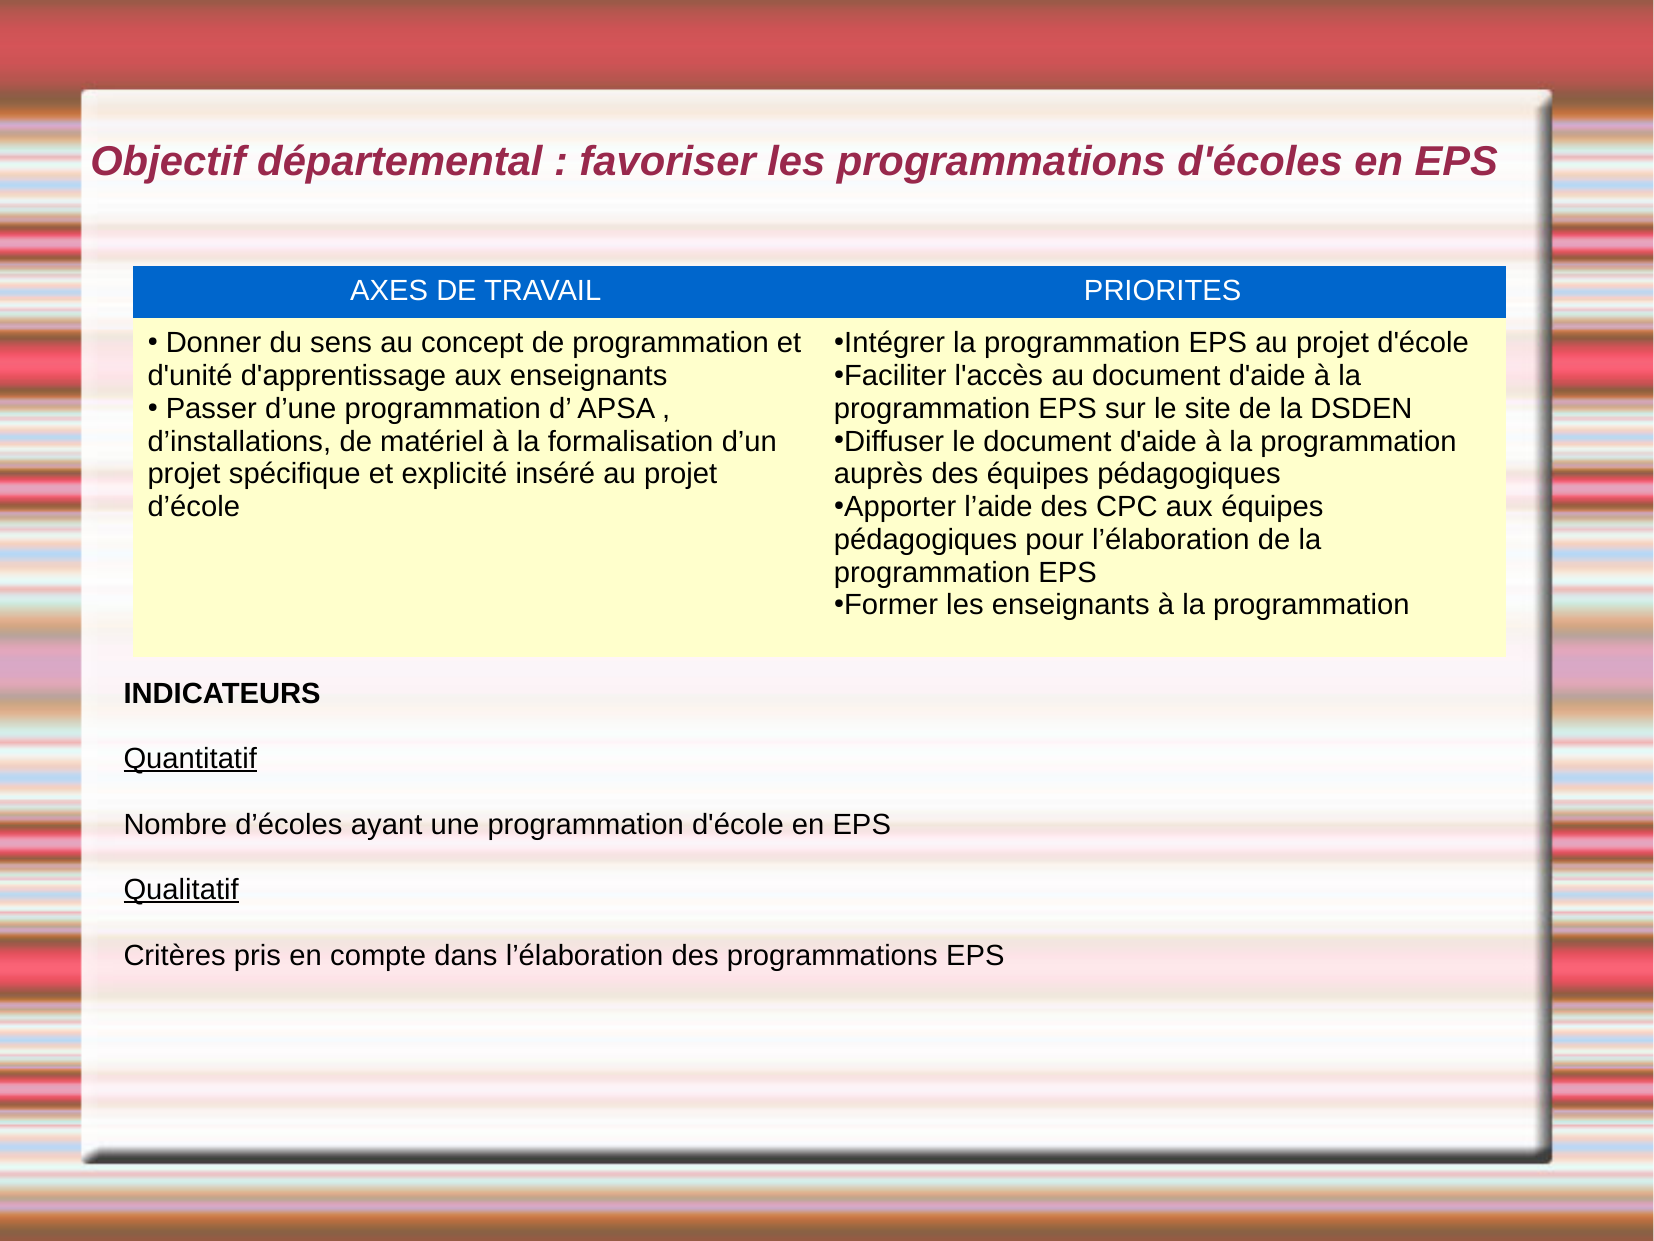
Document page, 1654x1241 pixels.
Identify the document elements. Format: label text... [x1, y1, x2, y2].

table_header INDICATEURS Quantitatif Nombre d’écoles ayant une programmation d'école en EPS Qualitatif Critères pris en compte dans l’élaboration des programmations EPS [109, 669, 1467, 981]
picture [0, 0, 1654, 1241]
title Objectif départemental : favoriser les programmations d'écoles en EPS [90, 96, 1536, 227]
table_header AXES DE TRAVAIL [133, 266, 819, 318]
table_cell Intégrer la programmation EPS au projet d'école Faciliter l'accès au document d'aide à la programmation EPS sur le site de la DSDEN Diffuser le document d'aide à la programmation auprès des équipes pédagogiques Apporter l’aide des CPC aux équipes pédagogiques pour l’élaboration de la programmation EPS Former les enseignants à la programmation [819, 318, 1506, 657]
table_header PRIORITES [819, 266, 1506, 318]
table_cell Donner du sens au concept de programmation et d'unité d'apprentissage aux enseignants Passer d’une programmation d’ APSA , d’installations, de matériel à la formalisation d’un projet spécifique et explicité inséré au projet d’école [133, 318, 819, 657]
